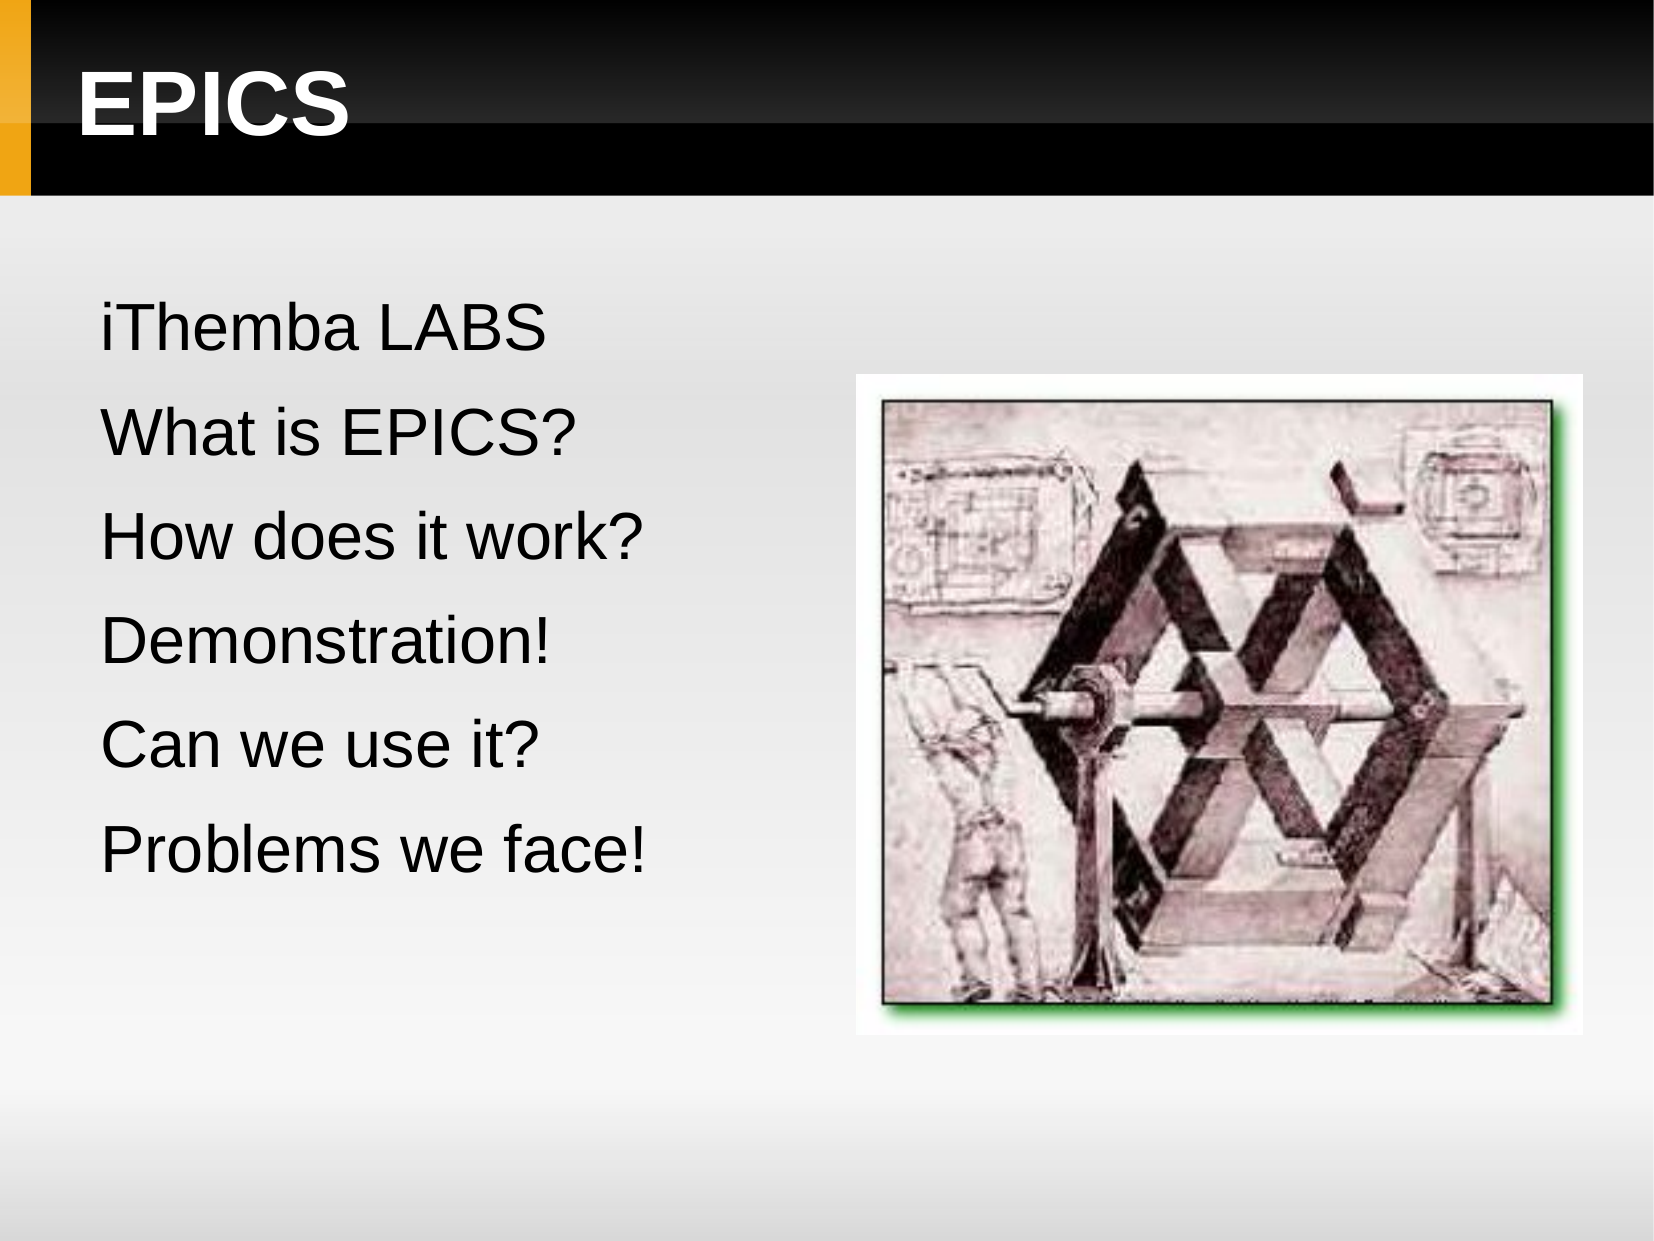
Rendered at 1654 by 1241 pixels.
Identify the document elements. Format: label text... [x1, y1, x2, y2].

picture [0, 0, 1654, 1241]
list iThemba LABS What is EPICS? How does it work? Demonstration! Can we use it? Problems we face! [82, 290, 809, 1109]
title EPICS [76, 0, 1565, 208]
